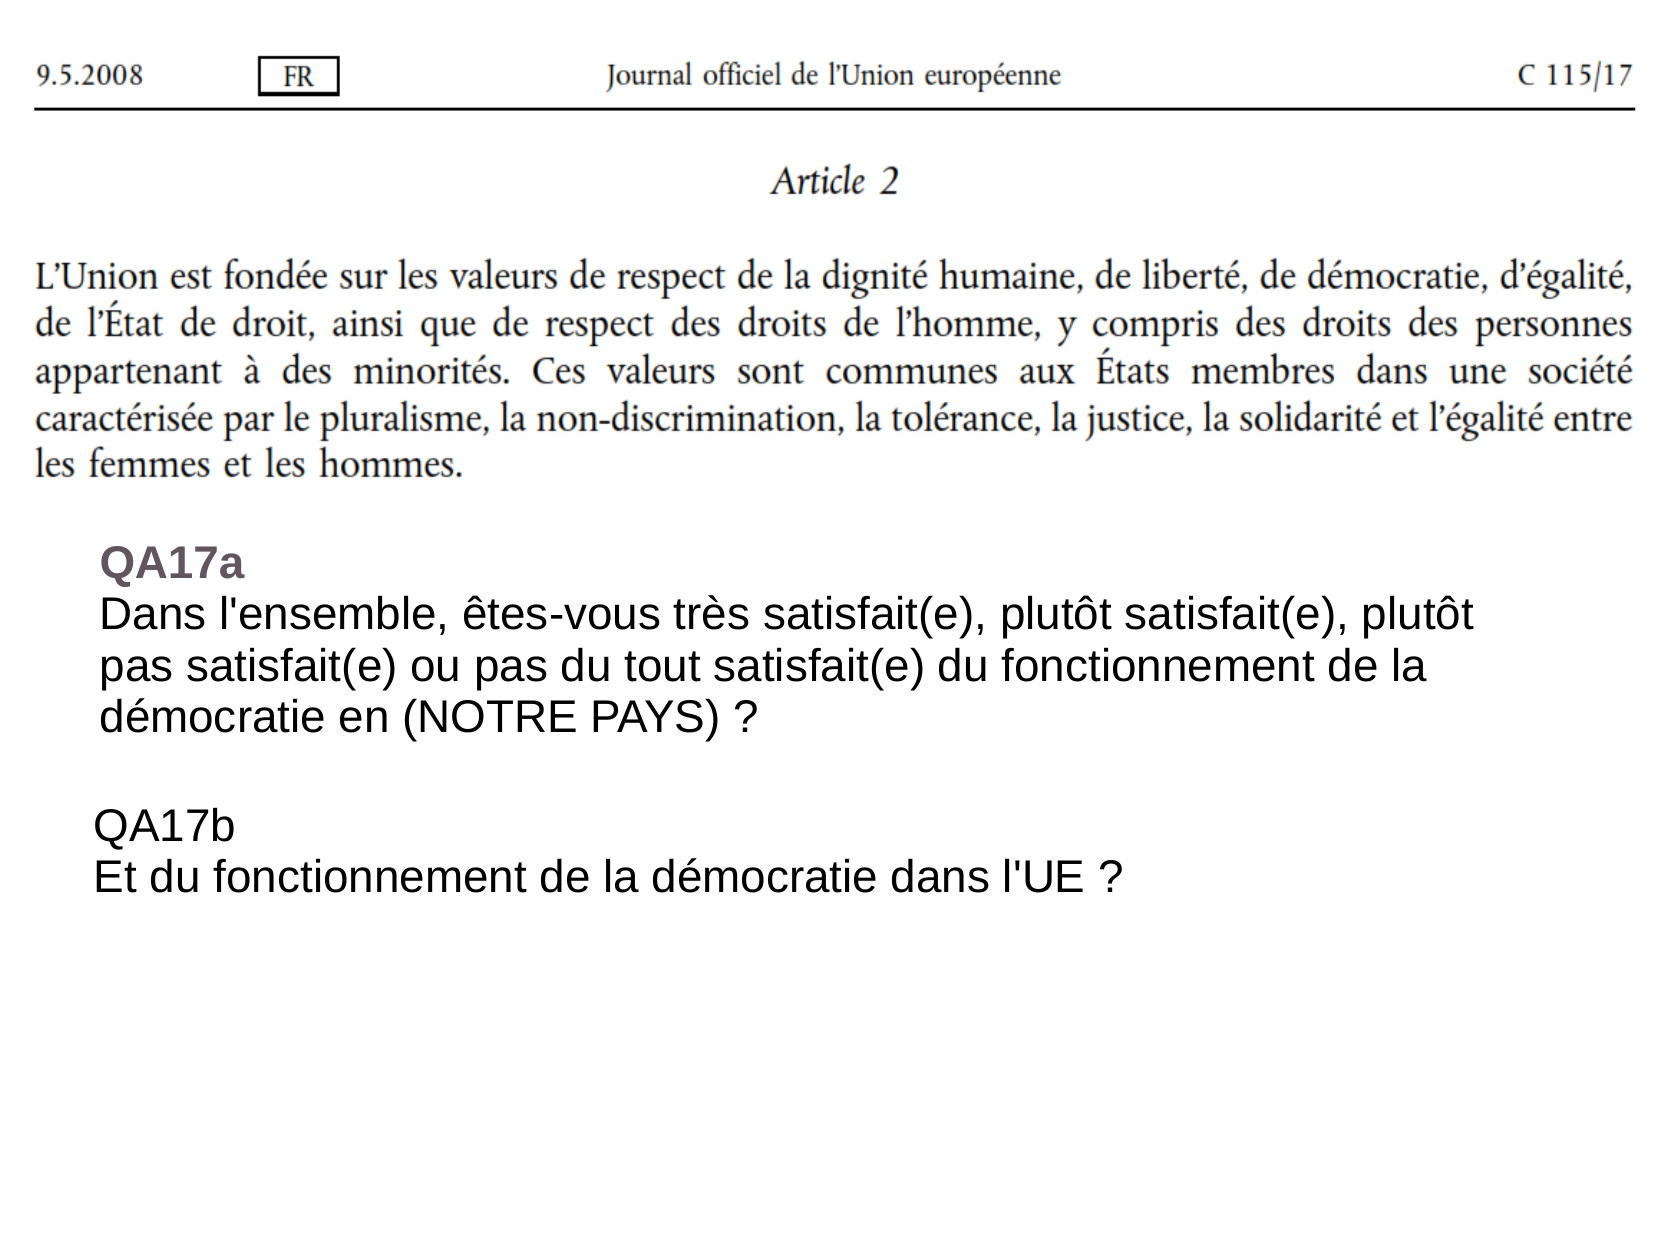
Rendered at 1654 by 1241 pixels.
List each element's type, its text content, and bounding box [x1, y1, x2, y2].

text_box QA17a Dans l'ensemble, êtes-vous très satisfait(e), plutôt satisfait(e), plutôt pas satisfait(e) ou pas du tout satisfait(e) du fonctionnement de la démocratie en (NOTRE PAYS) ? [84, 529, 1515, 751]
picture [0, 16, 1654, 514]
text_box QA17b Et du fonctionnement de la démocratie dans l'UE ? [79, 792, 1552, 962]
